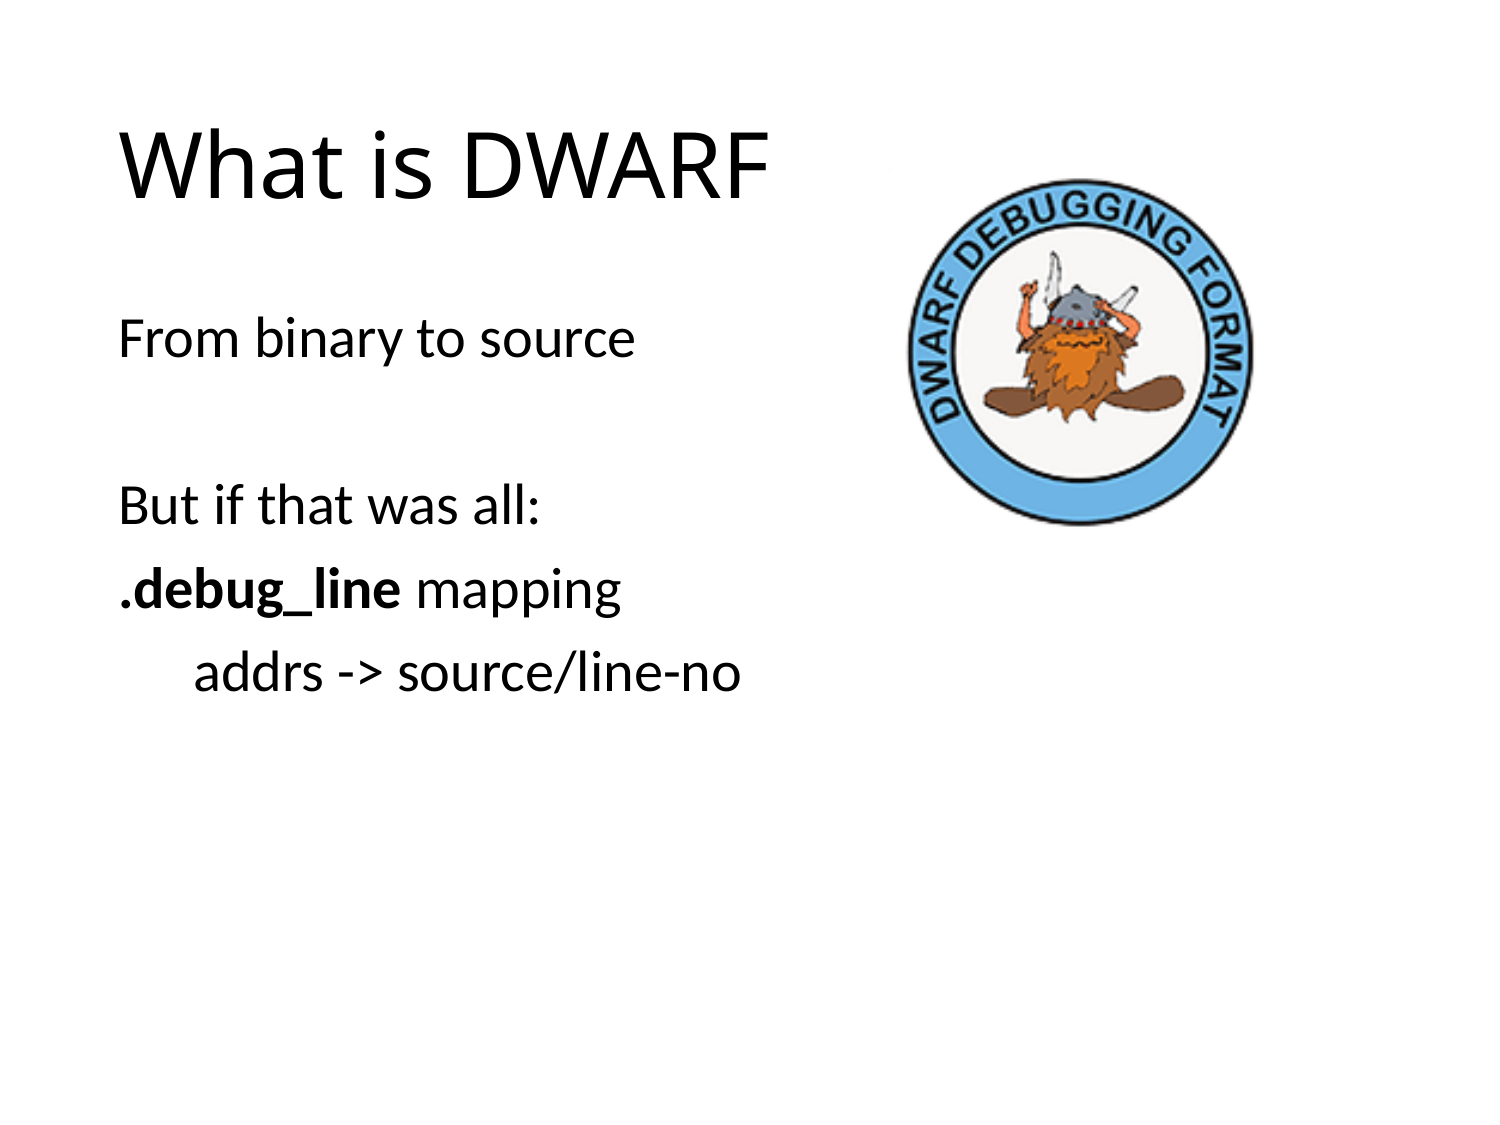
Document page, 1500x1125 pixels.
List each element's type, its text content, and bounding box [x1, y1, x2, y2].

picture [878, 141, 1280, 685]
list From binary to source But if that was all: .debug_line mapping addrs -> source/line-no [103, 299, 1397, 1014]
title What is DWARF [103, 59, 1397, 278]
